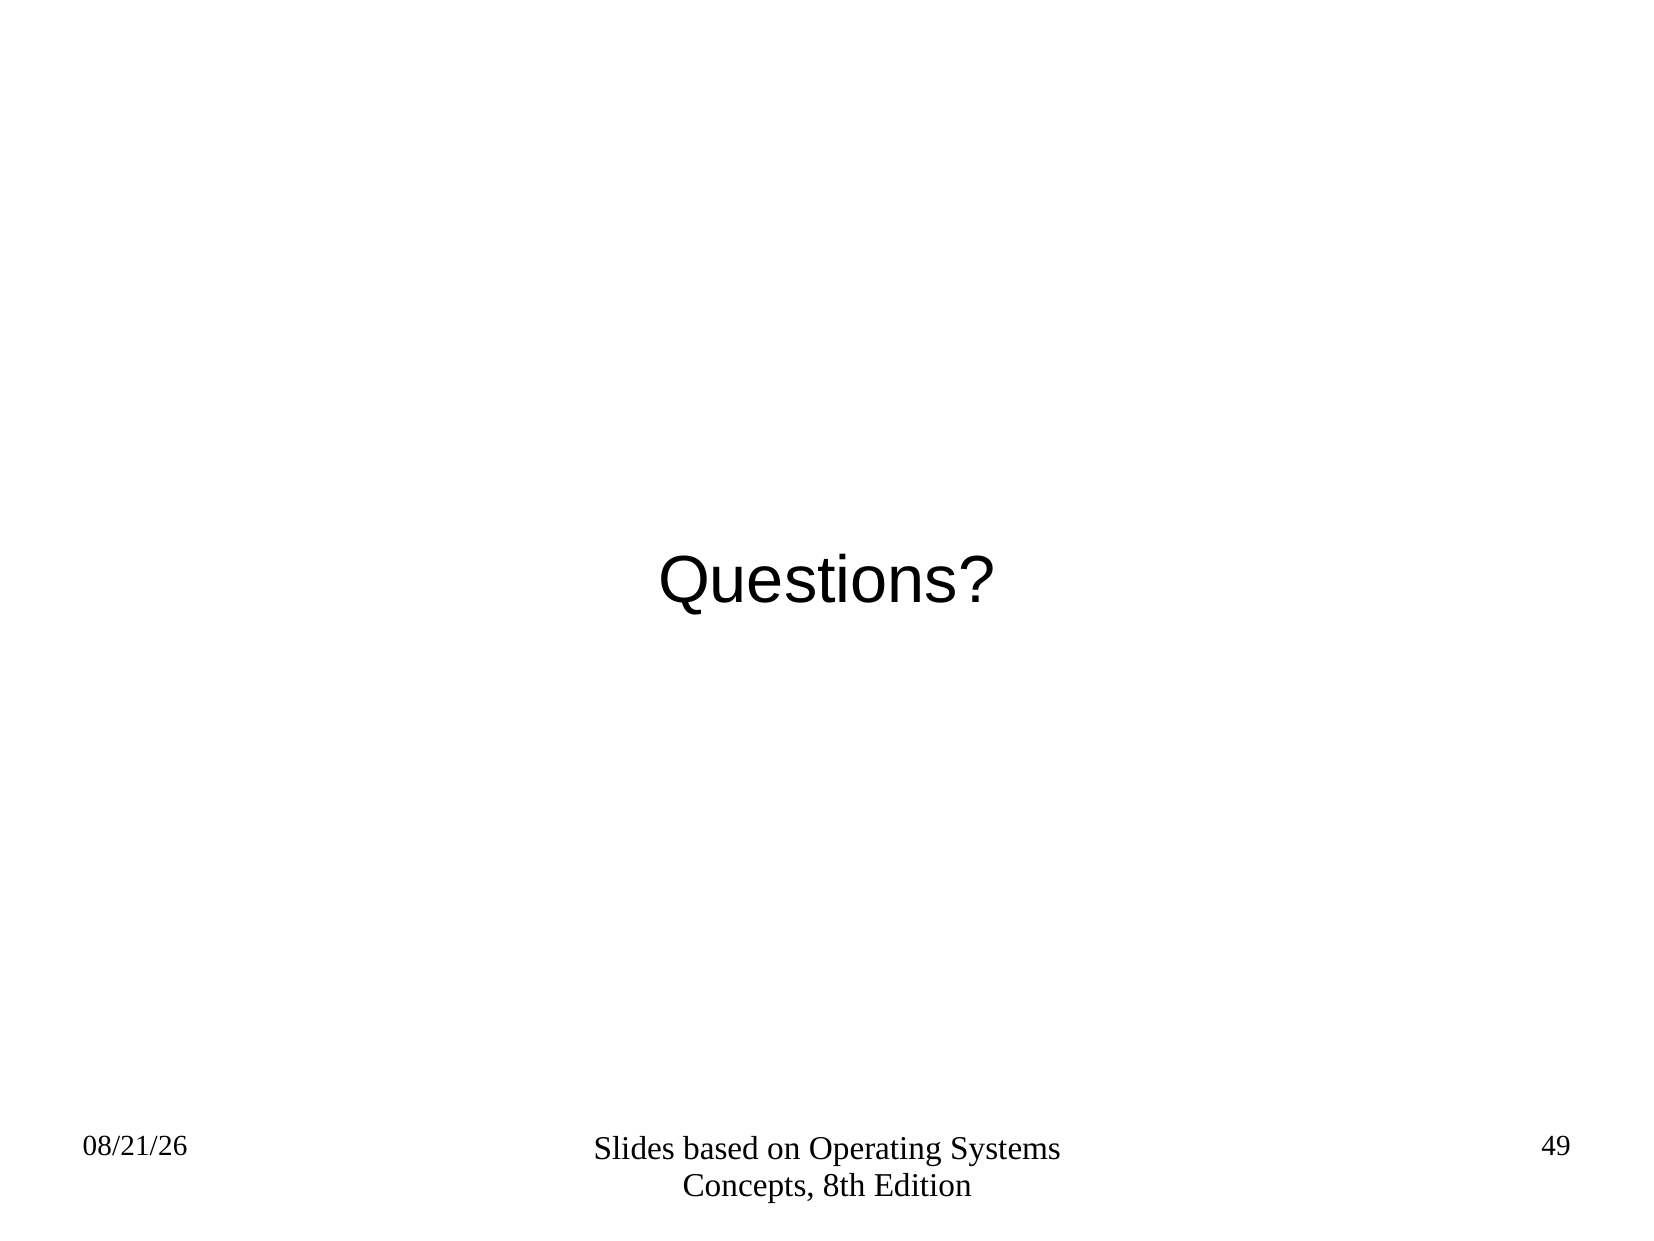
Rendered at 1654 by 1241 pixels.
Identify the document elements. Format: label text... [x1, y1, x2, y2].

subtitle Questions? [82, 49, 1571, 1109]
